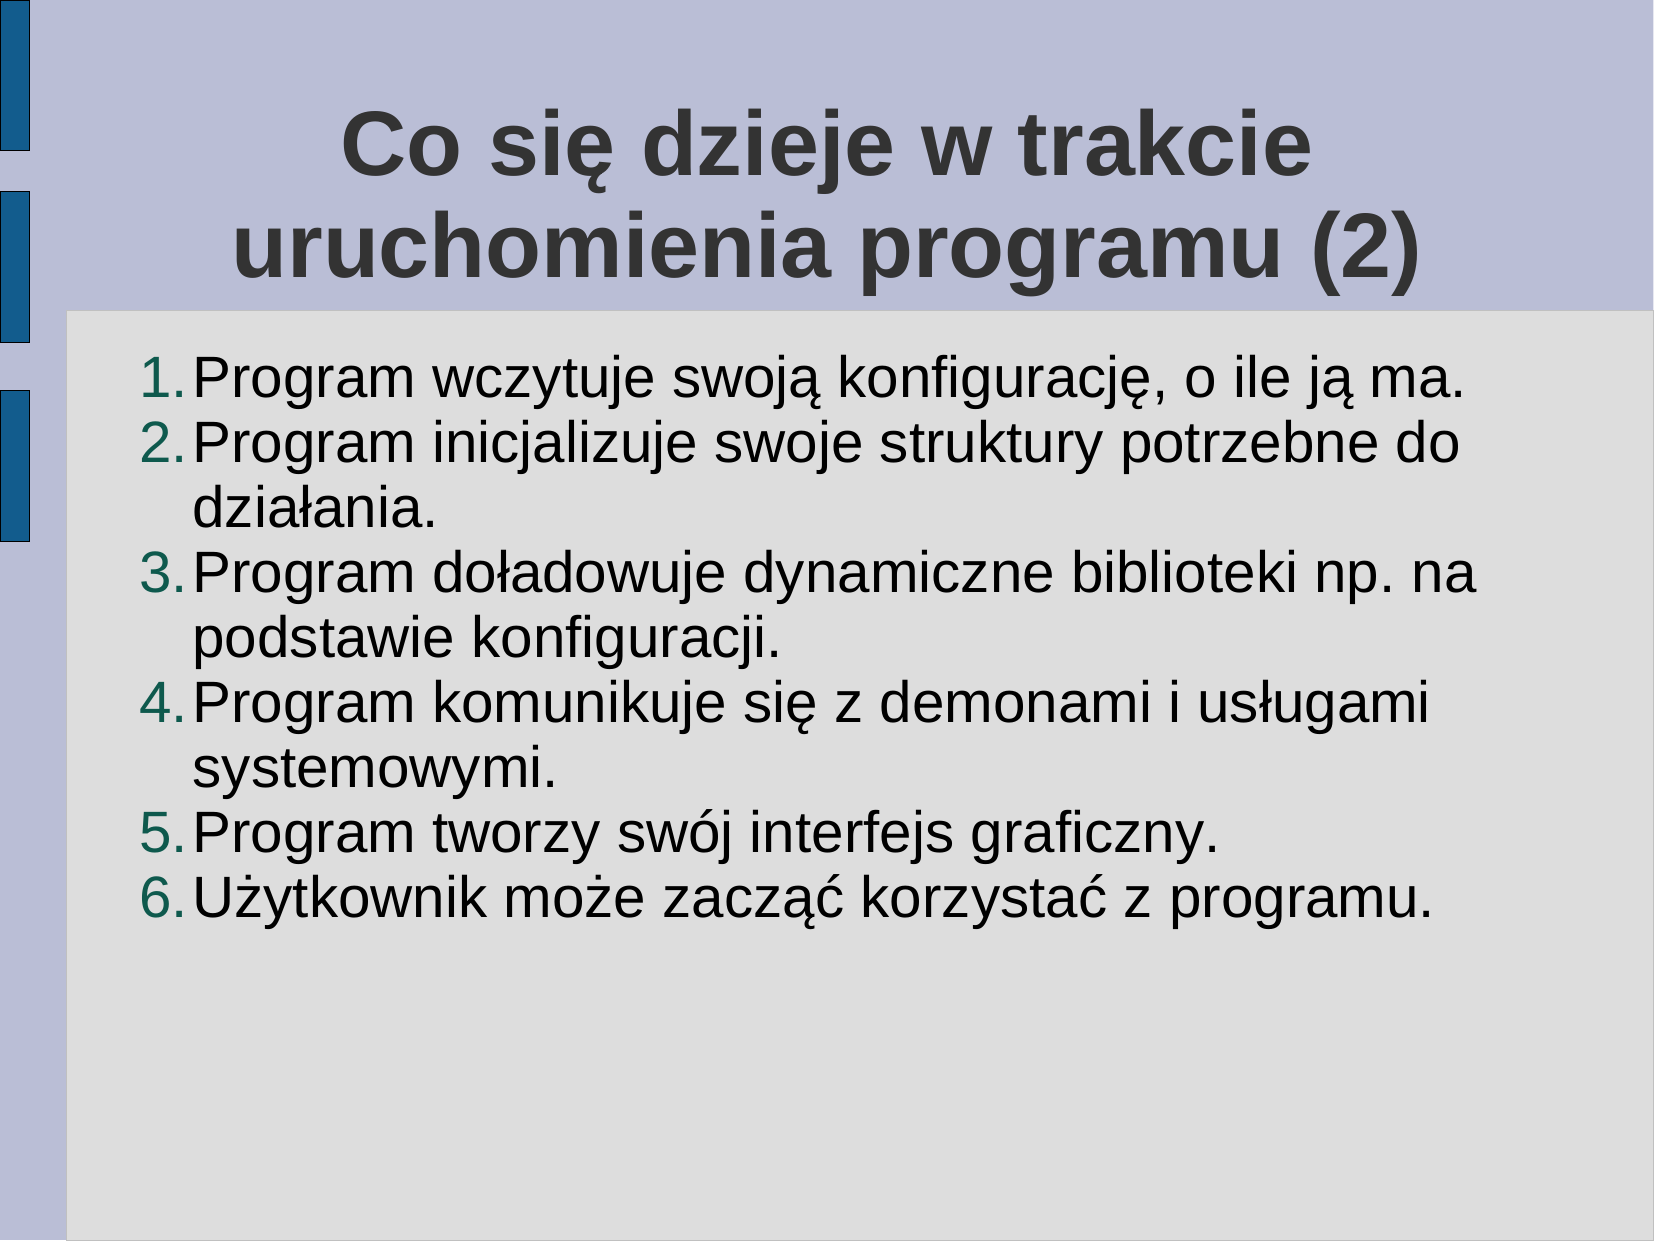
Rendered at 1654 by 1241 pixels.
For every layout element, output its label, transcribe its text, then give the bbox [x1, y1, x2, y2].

title Co się dzieje w trakcie uruchomienia programu (2) [121, 91, 1534, 299]
list Program wczytuje swoją konfigurację, o ile ją ma. Program inicjalizuje swoje struktury potrzebne do działania. Program doładowuje dynamiczne biblioteki np. na podstawie konfiguracji. Program komunikuje się z demonami i usługami systemowymi. Program tworzy swój interfejs graficzny. Użytkownik może zacząć korzystać z programu. [121, 344, 1534, 1127]
